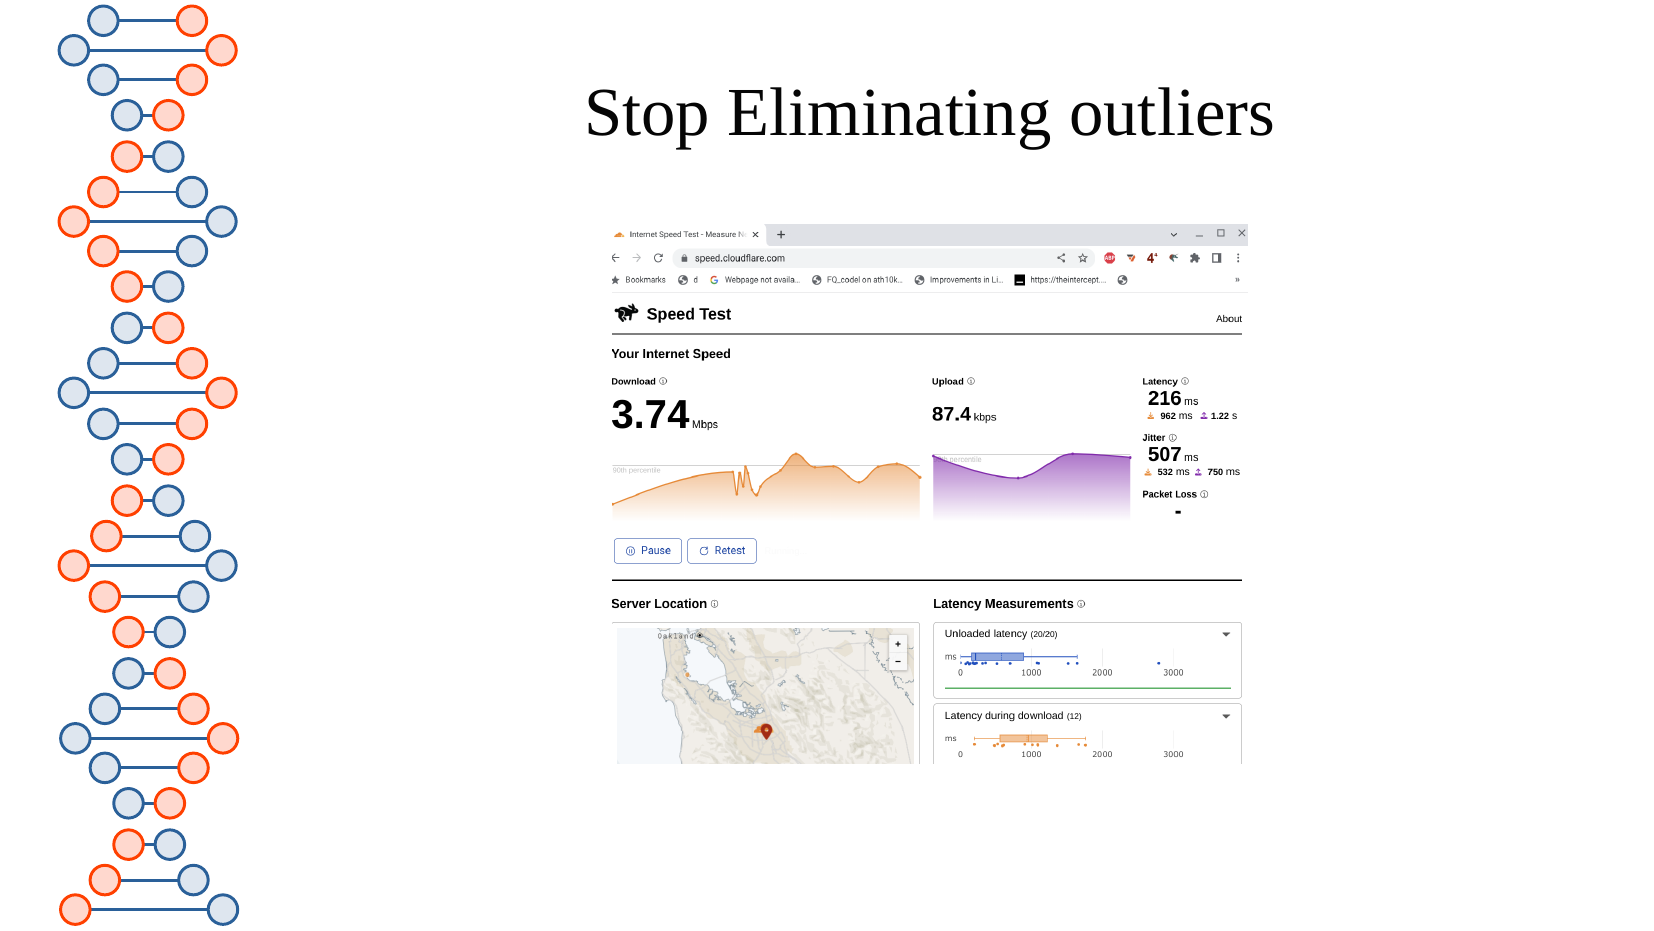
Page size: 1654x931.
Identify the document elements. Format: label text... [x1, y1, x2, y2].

title Stop Eliminating outliers [265, 35, 1595, 189]
picture [612, 224, 1248, 764]
